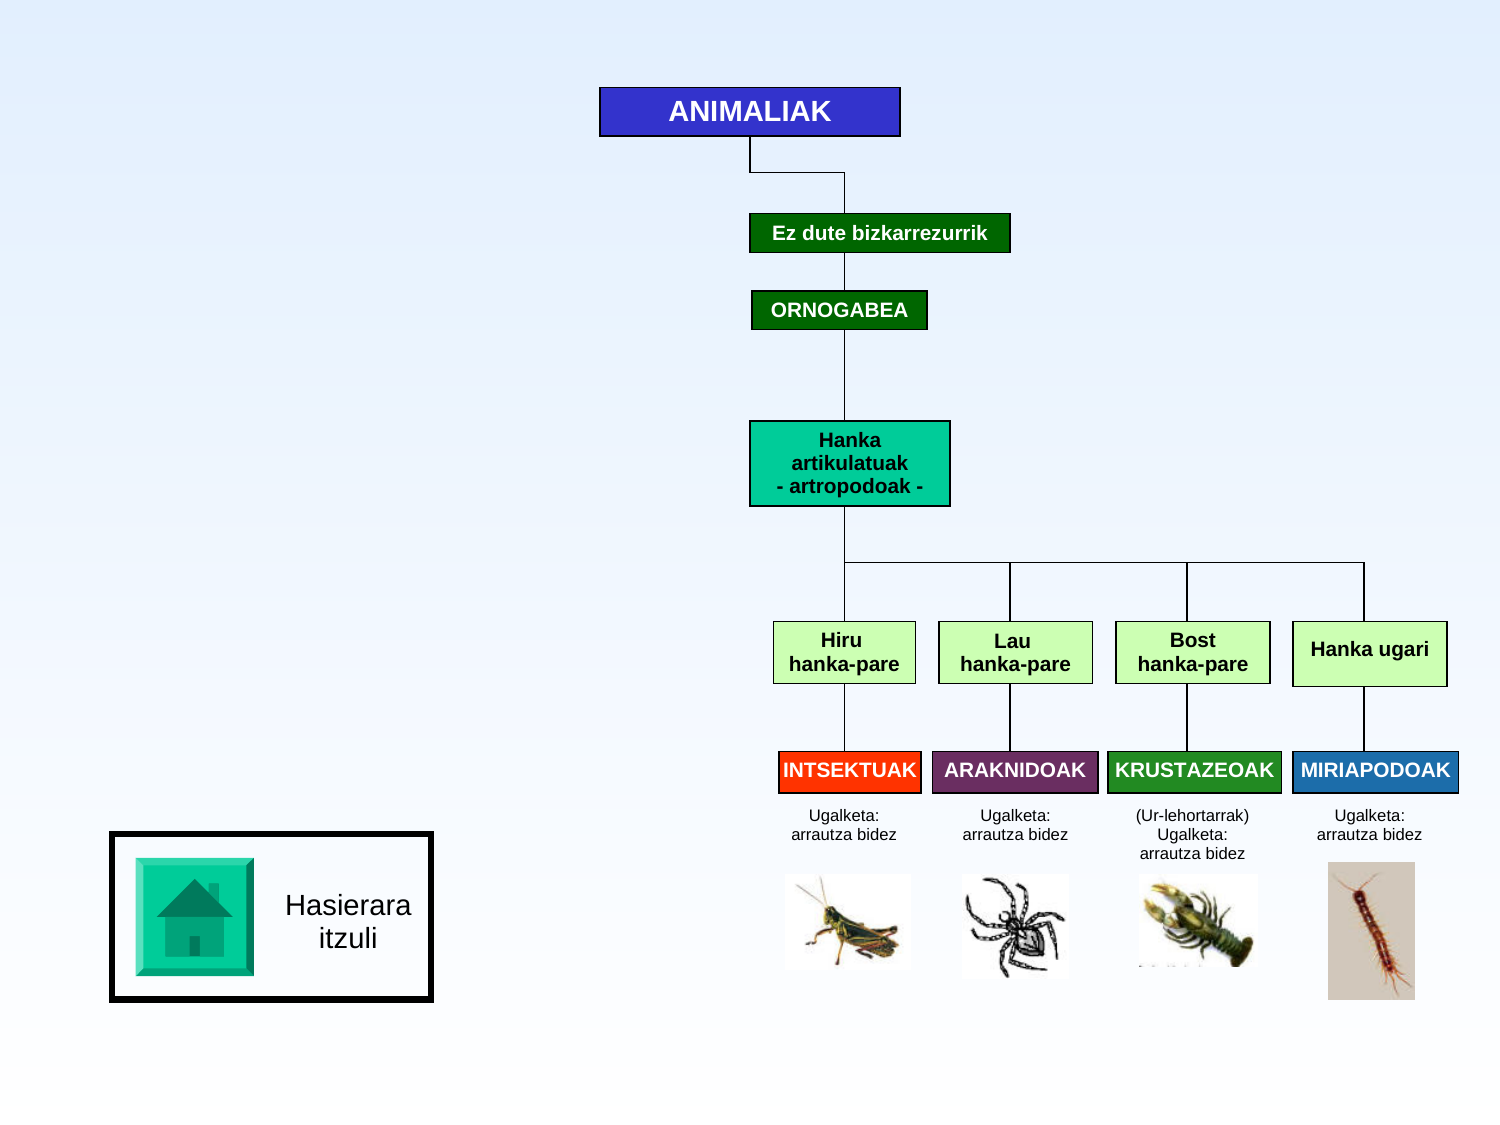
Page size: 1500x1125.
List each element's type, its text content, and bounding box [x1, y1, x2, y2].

text_box (Ur-lehortarrak) Ugalketa: arrautza bidez [1116, 798, 1270, 871]
text_box KRUSTAZEOAK [1107, 751, 1282, 794]
picture [1328, 862, 1415, 1000]
text_box Lau hanka-pare [938, 621, 1093, 684]
text_box Hasierara itzuli [265, 881, 428, 963]
text_box ANIMALIAK [600, 87, 901, 136]
text_box Bost hanka-pare [1116, 621, 1270, 684]
picture [962, 874, 1069, 979]
text_box Ugalketa: arrautza bidez [773, 798, 916, 852]
text_box MIRIAPODOAK [1293, 751, 1459, 794]
text_box Hanka artikulatuak - artropodoak - [749, 420, 951, 507]
text_box Ez dute bizkarrezurrik [749, 213, 1010, 253]
text_box Ugalketa: arrautza bidez [950, 798, 1081, 852]
text_box Hiru hanka-pare [773, 621, 916, 684]
picture [1139, 874, 1258, 967]
text_box ORNOGABEA [752, 290, 928, 330]
picture [785, 874, 911, 970]
text_box Ugalketa: arrautza bidez [1293, 798, 1447, 852]
text_box ARAKNIDOAK [932, 751, 1098, 794]
text_box Hanka ugari [1293, 621, 1447, 687]
text_box INTSEKTUAK [779, 751, 921, 794]
